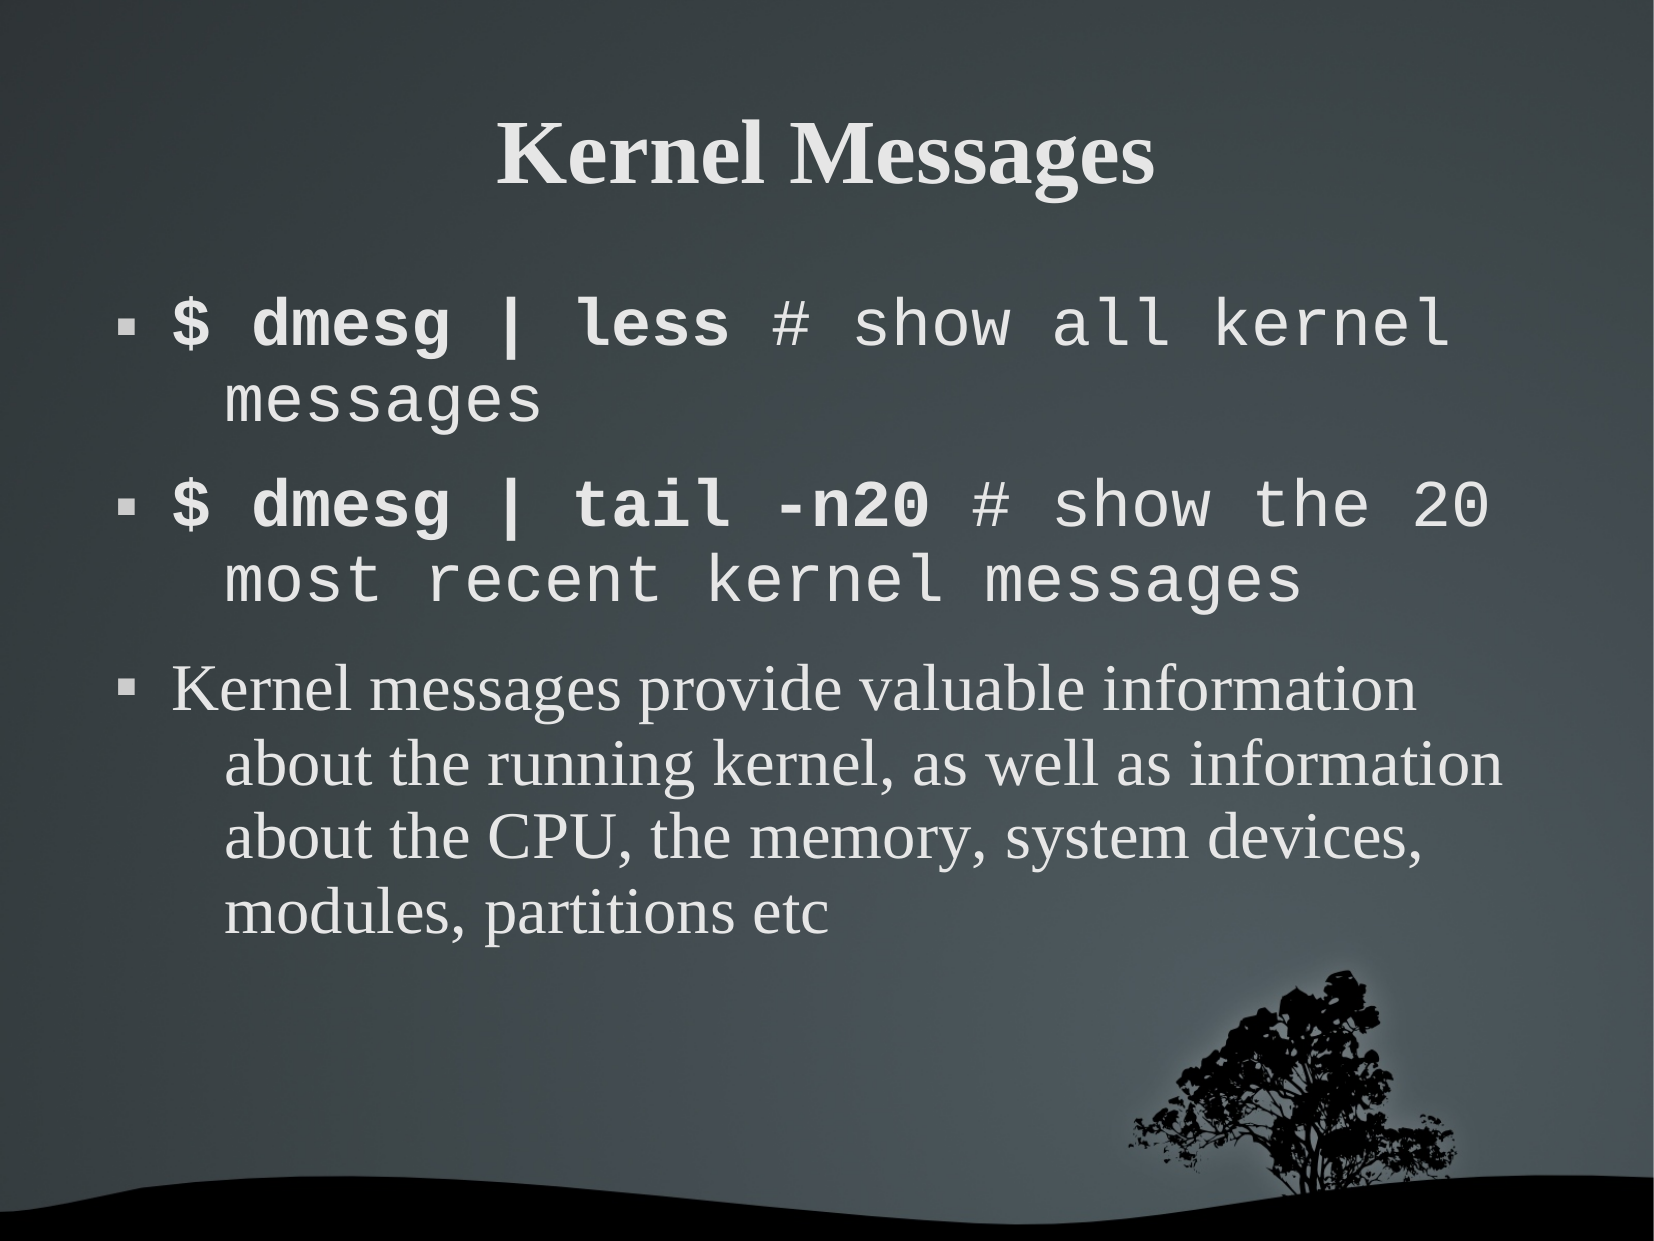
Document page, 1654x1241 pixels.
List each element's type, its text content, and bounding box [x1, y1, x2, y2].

title Kernel Messages [82, 49, 1571, 257]
picture [0, 0, 1654, 1241]
list $ dmesg | less # show all kernel messages $ dmesg | tail -n20 # show the 20 most recent kernel messages Kernel messages provide valuable information about the running kernel, as well as information about the CPU, the memory, system devices, modules, partitions etc [82, 290, 1571, 1207]
